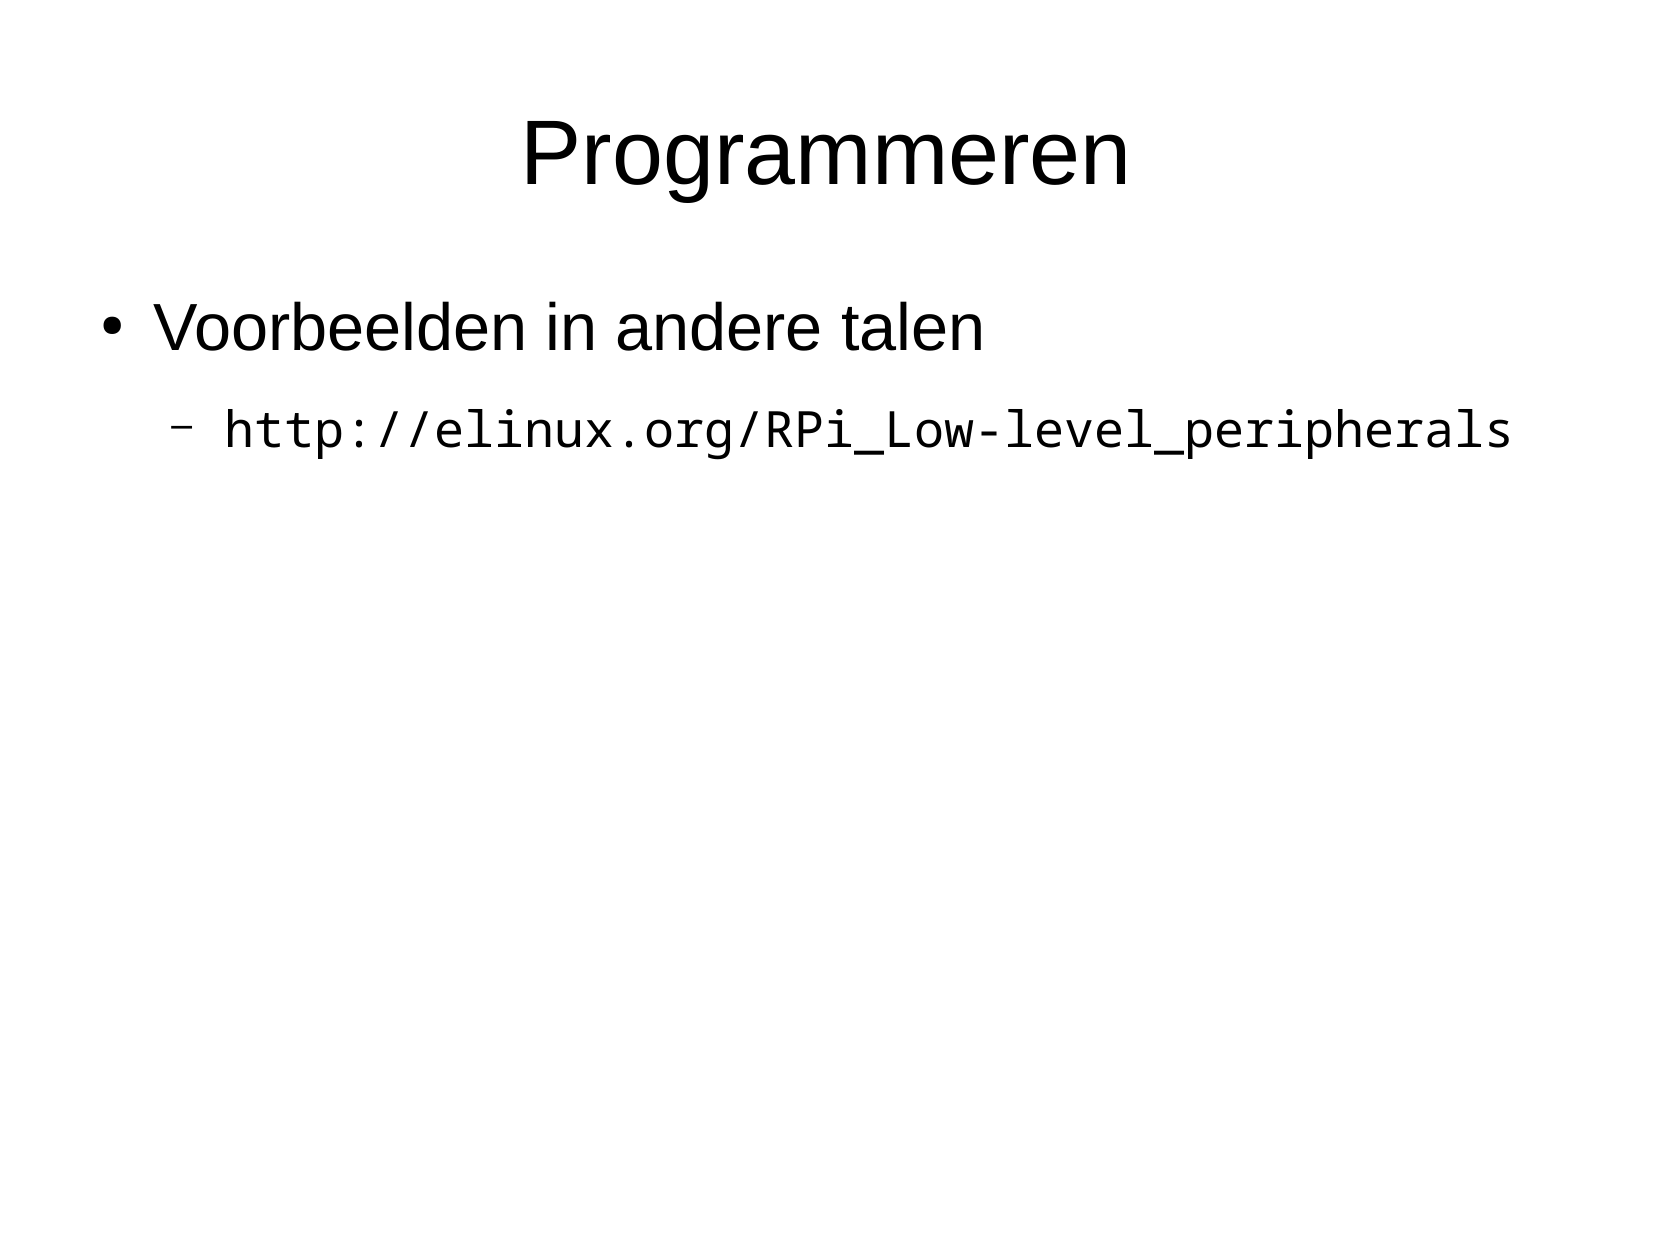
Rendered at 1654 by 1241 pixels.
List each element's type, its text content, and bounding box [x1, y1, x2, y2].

list Voorbeelden in andere talen http://elinux.org/RPi_Low-level_peripherals [82, 290, 1538, 1010]
title Programmeren [82, 49, 1571, 257]
